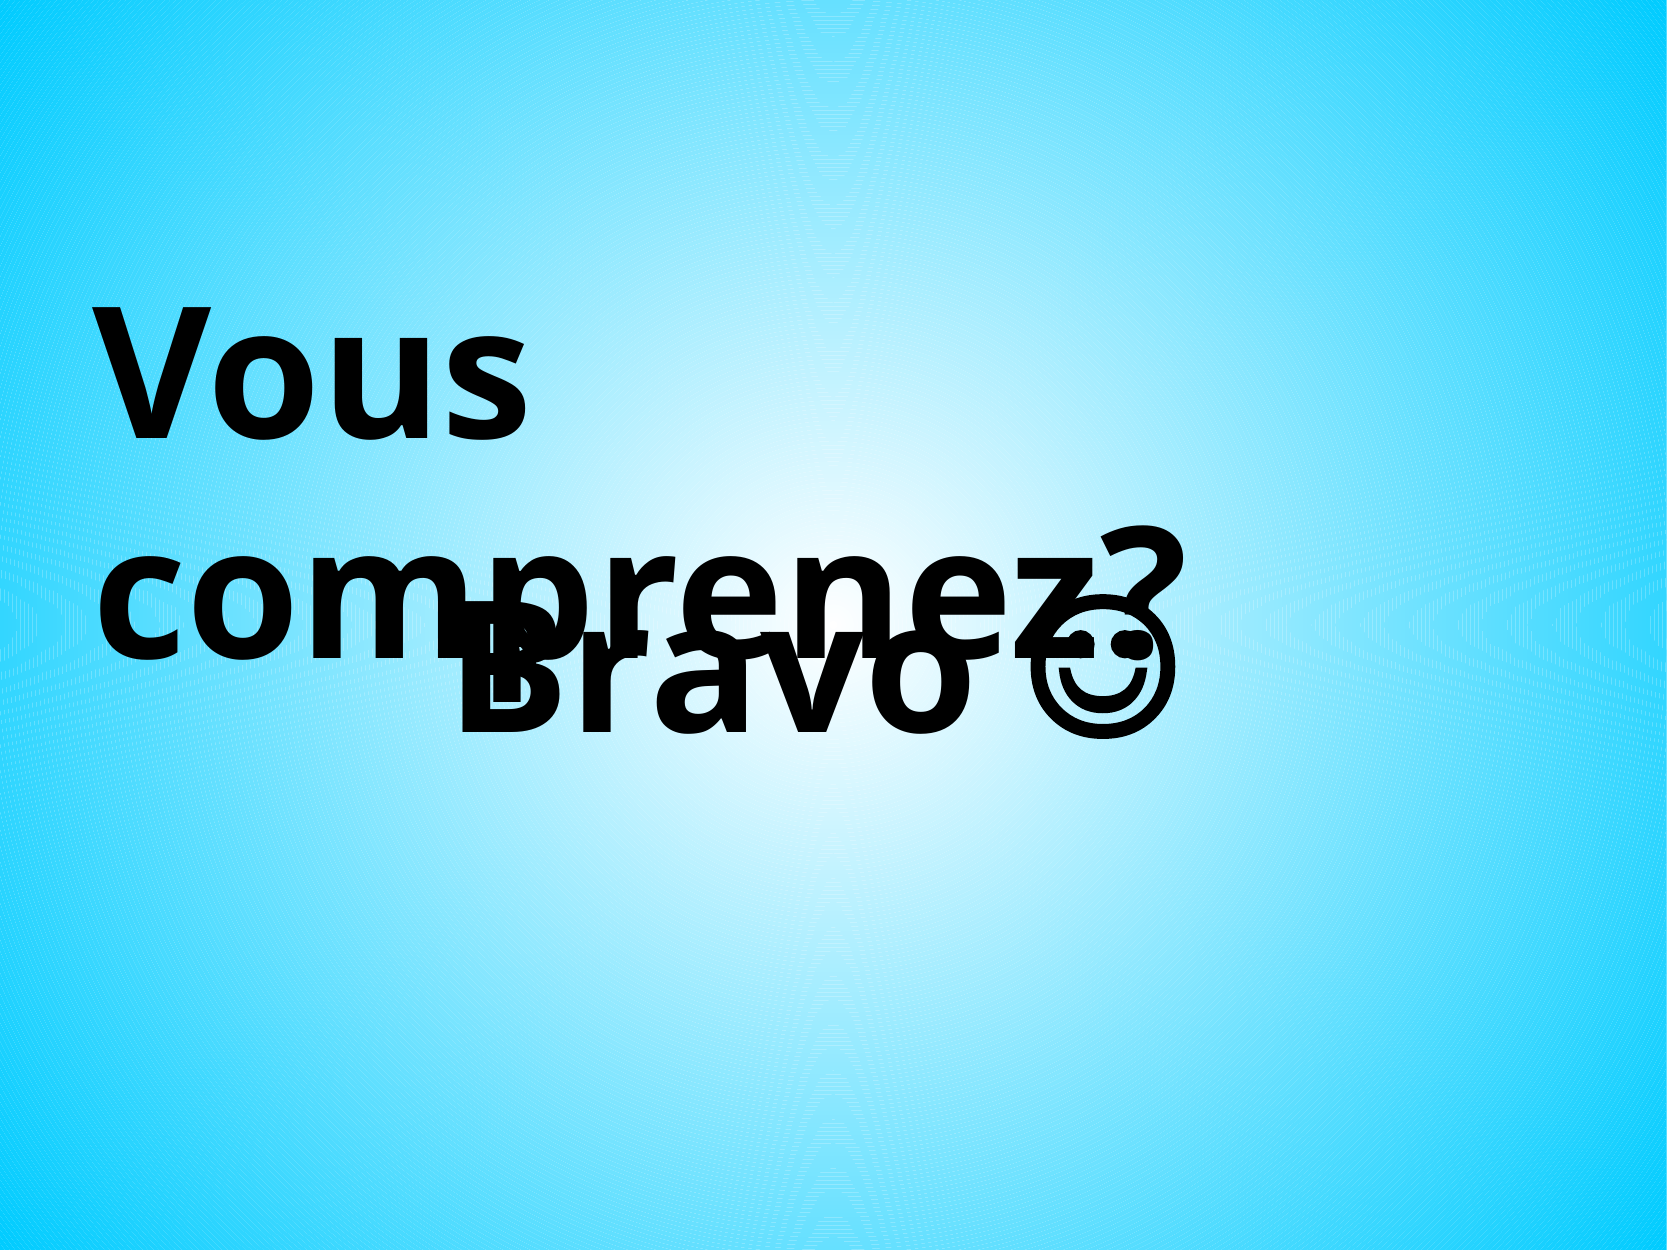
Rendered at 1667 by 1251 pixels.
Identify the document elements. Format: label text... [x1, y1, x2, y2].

text_box Vous comprenez? [77, 248, 1667, 484]
text_box Bravo  [431, 542, 1283, 778]
